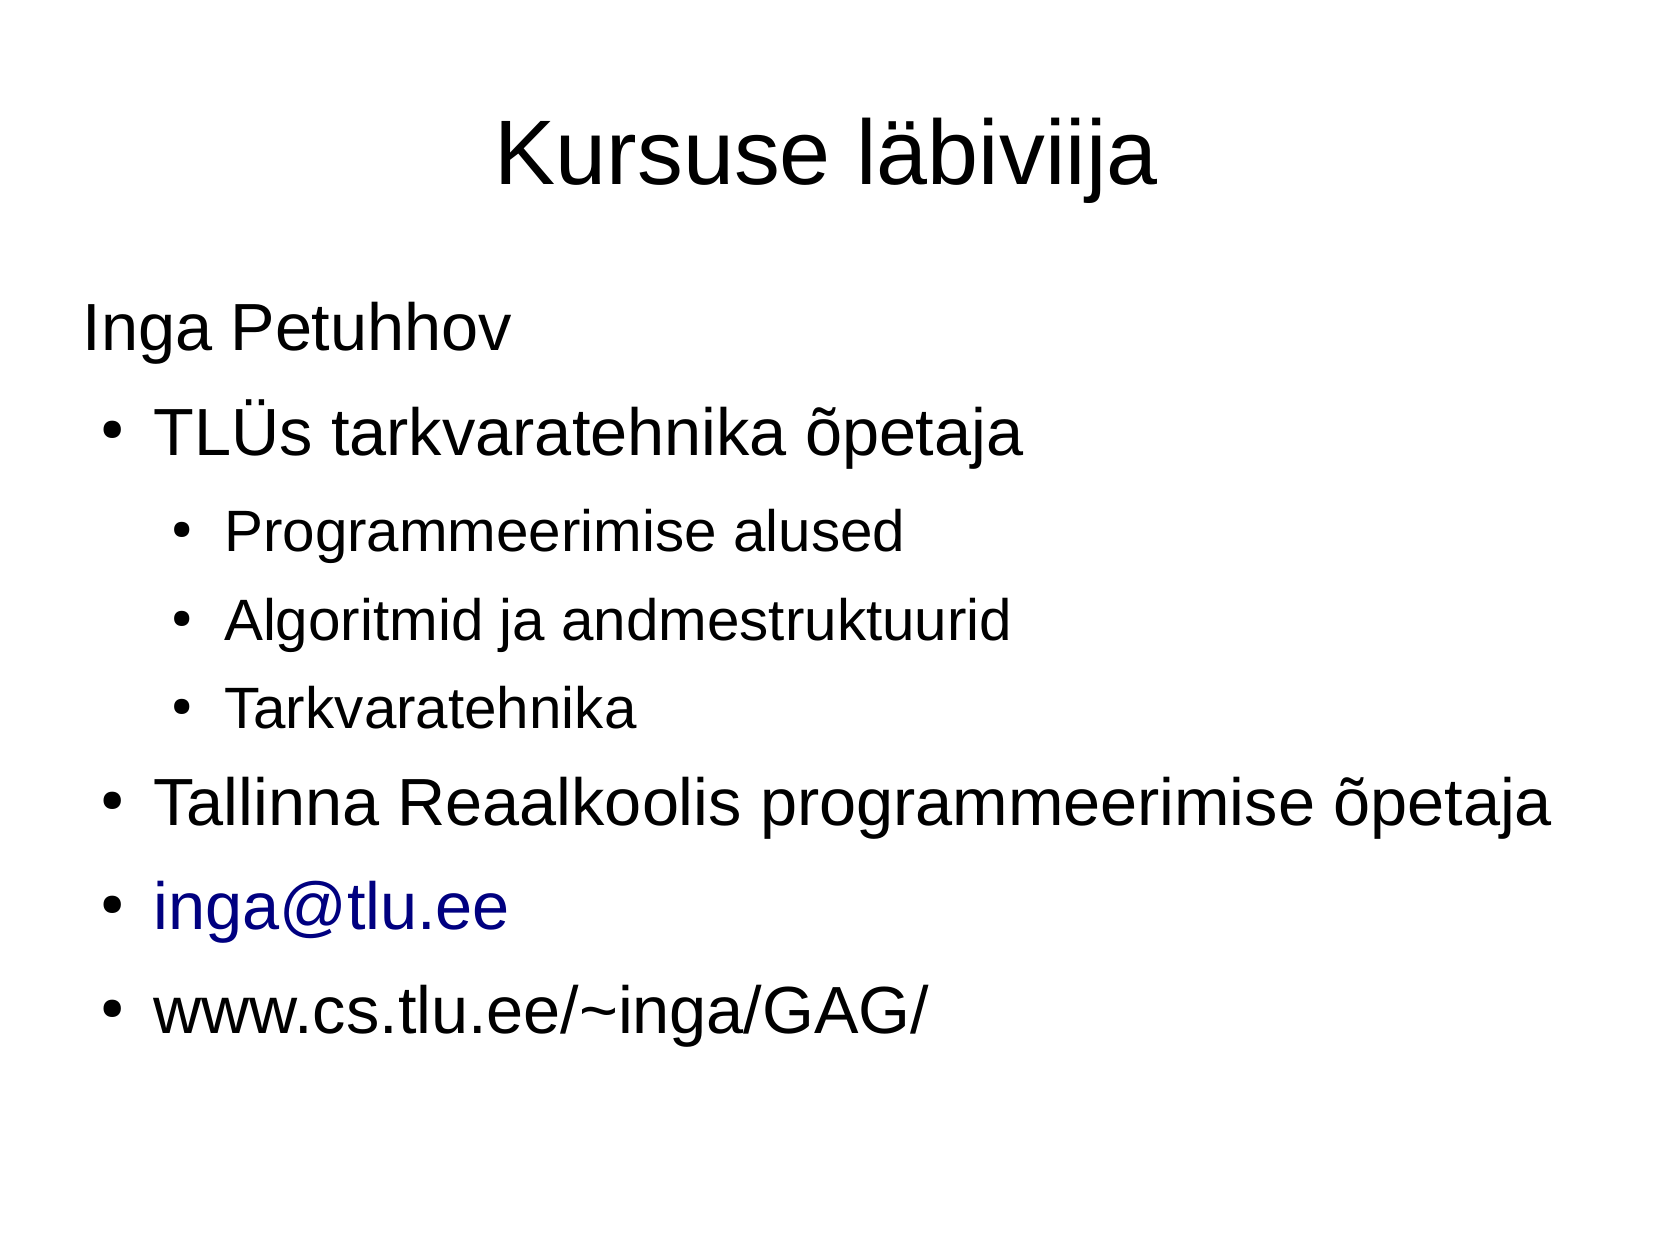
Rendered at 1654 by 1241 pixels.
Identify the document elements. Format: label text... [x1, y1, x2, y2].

title Kursuse läbiviija [82, 56, 1571, 250]
list Inga Petuhhov TLÜs tarkvaratehnika õpetaja Programmeerimise alused Algoritmid ja andmestruktuurid Tarkvaratehnika Tallinna Reaalkoolis programmeerimise õpetaja inga@tlu.ee www.cs.tlu.ee/~inga/GAG/ [82, 290, 1571, 1094]
